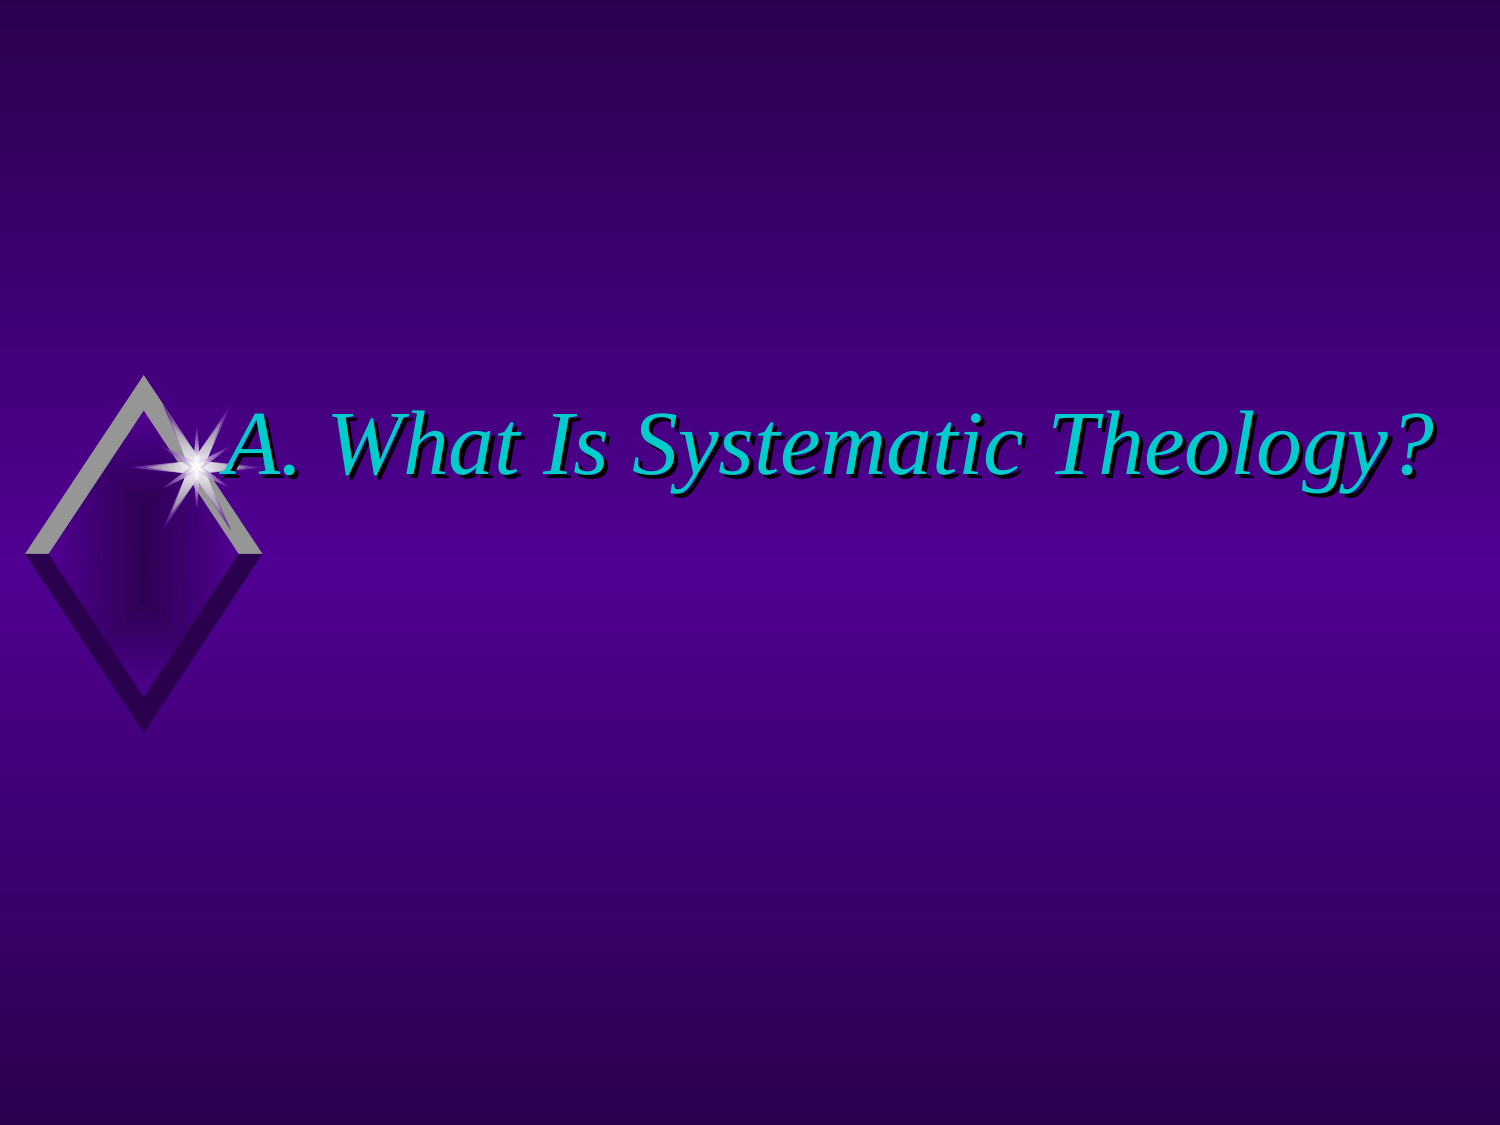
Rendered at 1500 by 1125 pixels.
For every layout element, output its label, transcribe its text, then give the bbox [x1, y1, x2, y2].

title A. What Is Systematic Theology? [224, 349, 1500, 538]
